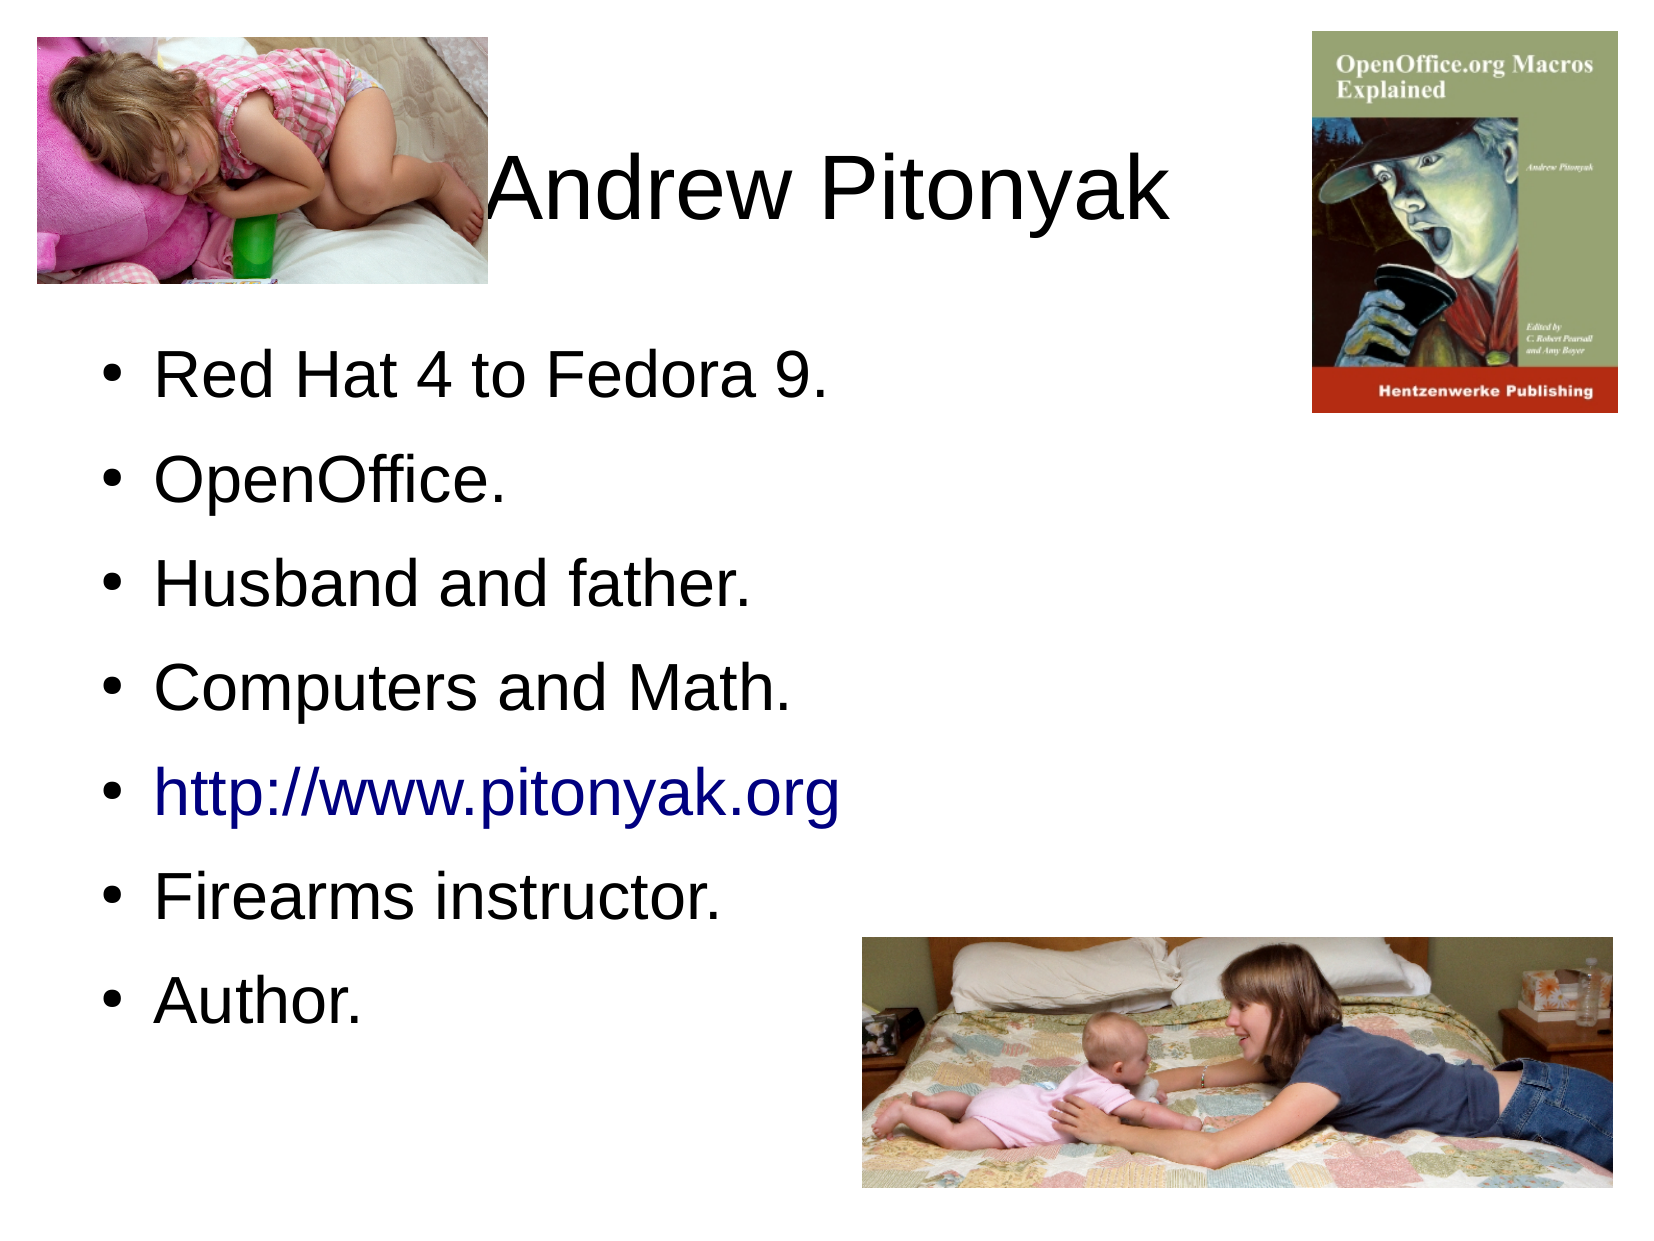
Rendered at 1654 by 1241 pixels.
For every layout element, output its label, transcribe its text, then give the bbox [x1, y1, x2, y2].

picture [862, 937, 1613, 1189]
picture [37, 37, 488, 284]
picture [1312, 31, 1618, 413]
list Red Hat 4 to Fedora 9. OpenOffice. Husband and father. Computers and Math. http://www.pitonyak.org Firearms instructor. Author. [82, 337, 1126, 1096]
title Andrew Pitonyak [82, 75, 1312, 301]
